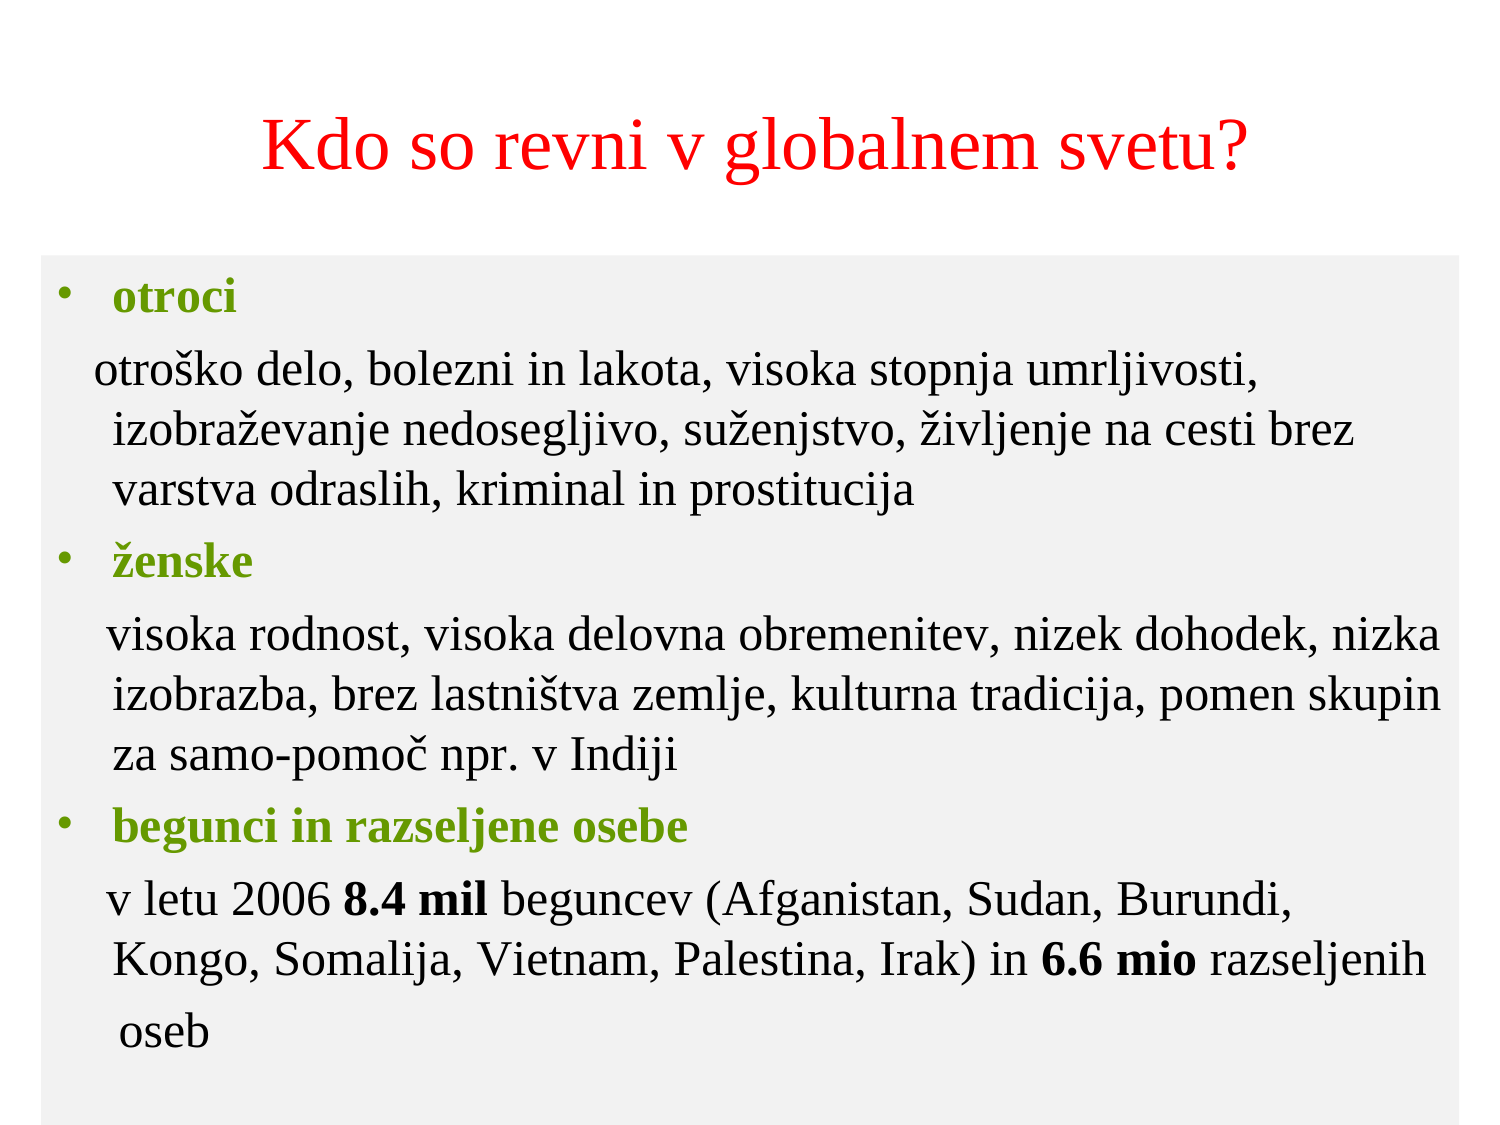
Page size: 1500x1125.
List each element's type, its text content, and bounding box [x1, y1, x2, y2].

title Kdo so revni v globalnem svetu? [53, 87, 1459, 193]
list otroci otroško delo, bolezni in lakota, visoka stopnja umrljivosti, izobraževanje nedosegljivo, suženjstvo, življenje na cesti brez varstva odraslih, kriminal in prostitucija ženske visoka rodnost, visoka delovna obremenitev, nizek dohodek, nizka izobrazba, brez lastništva zemlje, kulturna tradicija, pomen skupin za samo-pomoč npr. v Indiji begunci in razseljene osebe v letu 2006 8.4 mil beguncev (Afganistan, Sudan, Burundi, Kongo, Somalija, Vietnam, Palestina, Irak) in 6.6 mio razseljenih oseb [41, 255, 1460, 1125]
